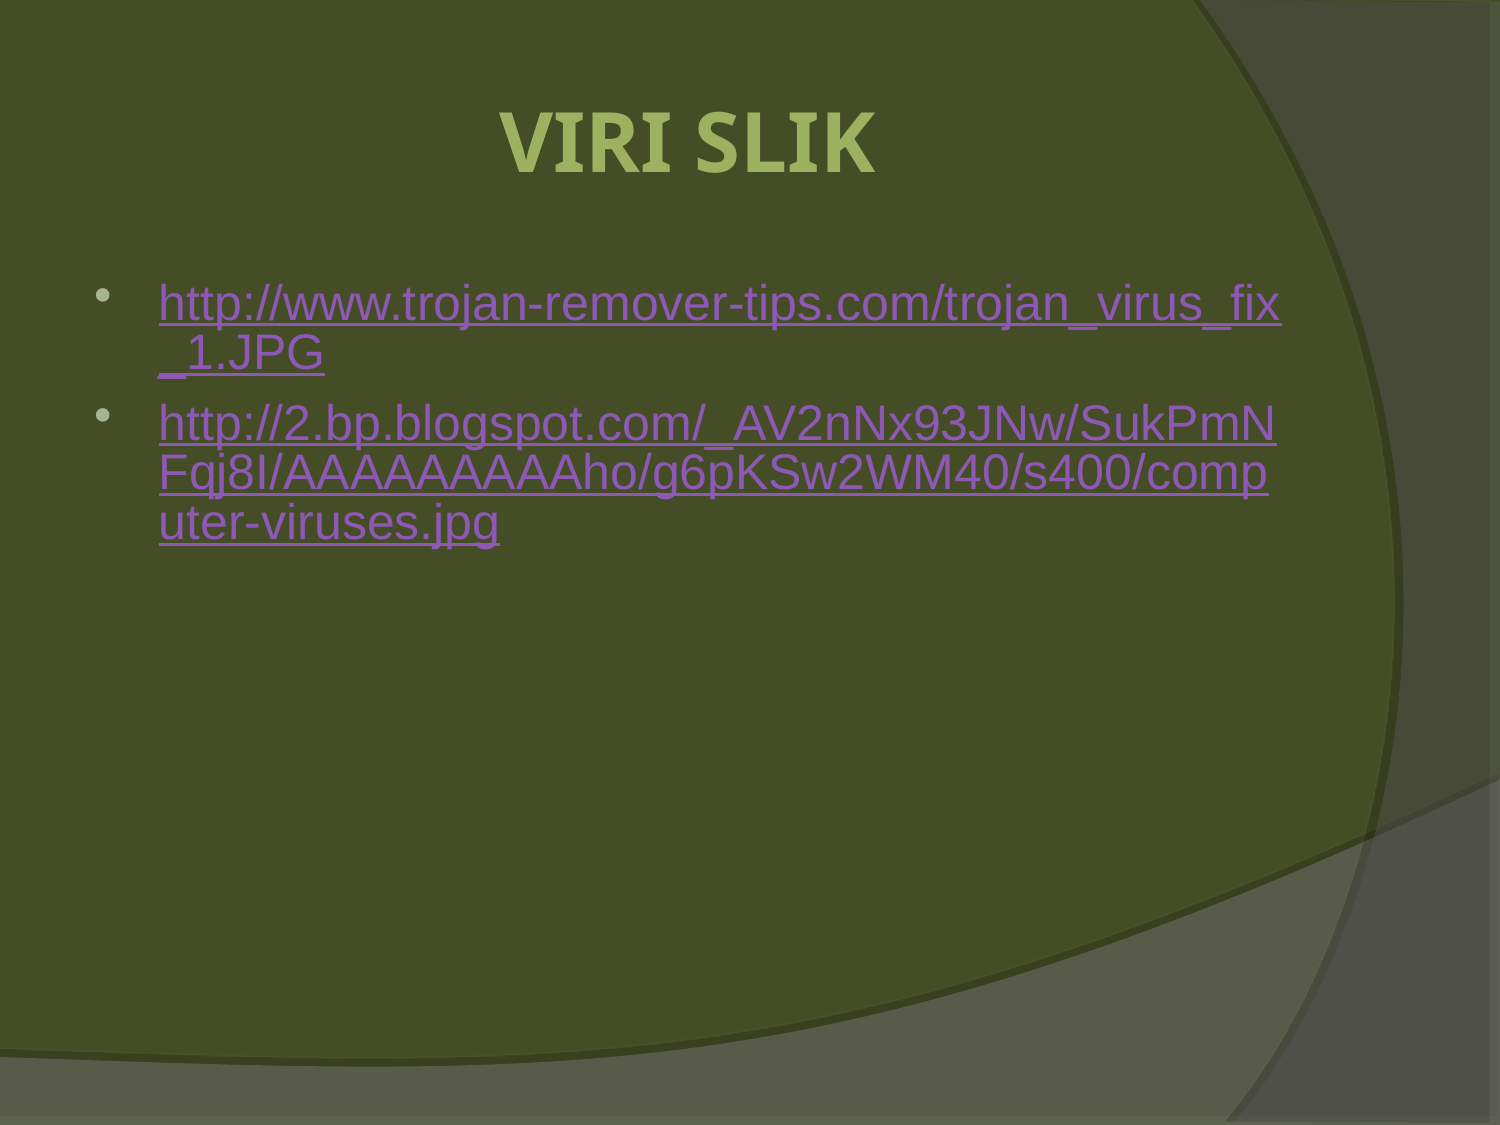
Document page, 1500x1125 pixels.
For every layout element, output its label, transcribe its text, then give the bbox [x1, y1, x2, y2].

list http://www.trojan-remover-tips.com/trojan_virus_fix_1.JPG http://2.bp.blogspot.com/_AV2nNx93JNw/SukPmNFqj8I/AAAAAAAAAho/g6pKSw2WM40/s400/computer-viruses.jpg [75, 262, 1300, 1005]
title VIRI SLIK [75, 45, 1300, 233]
